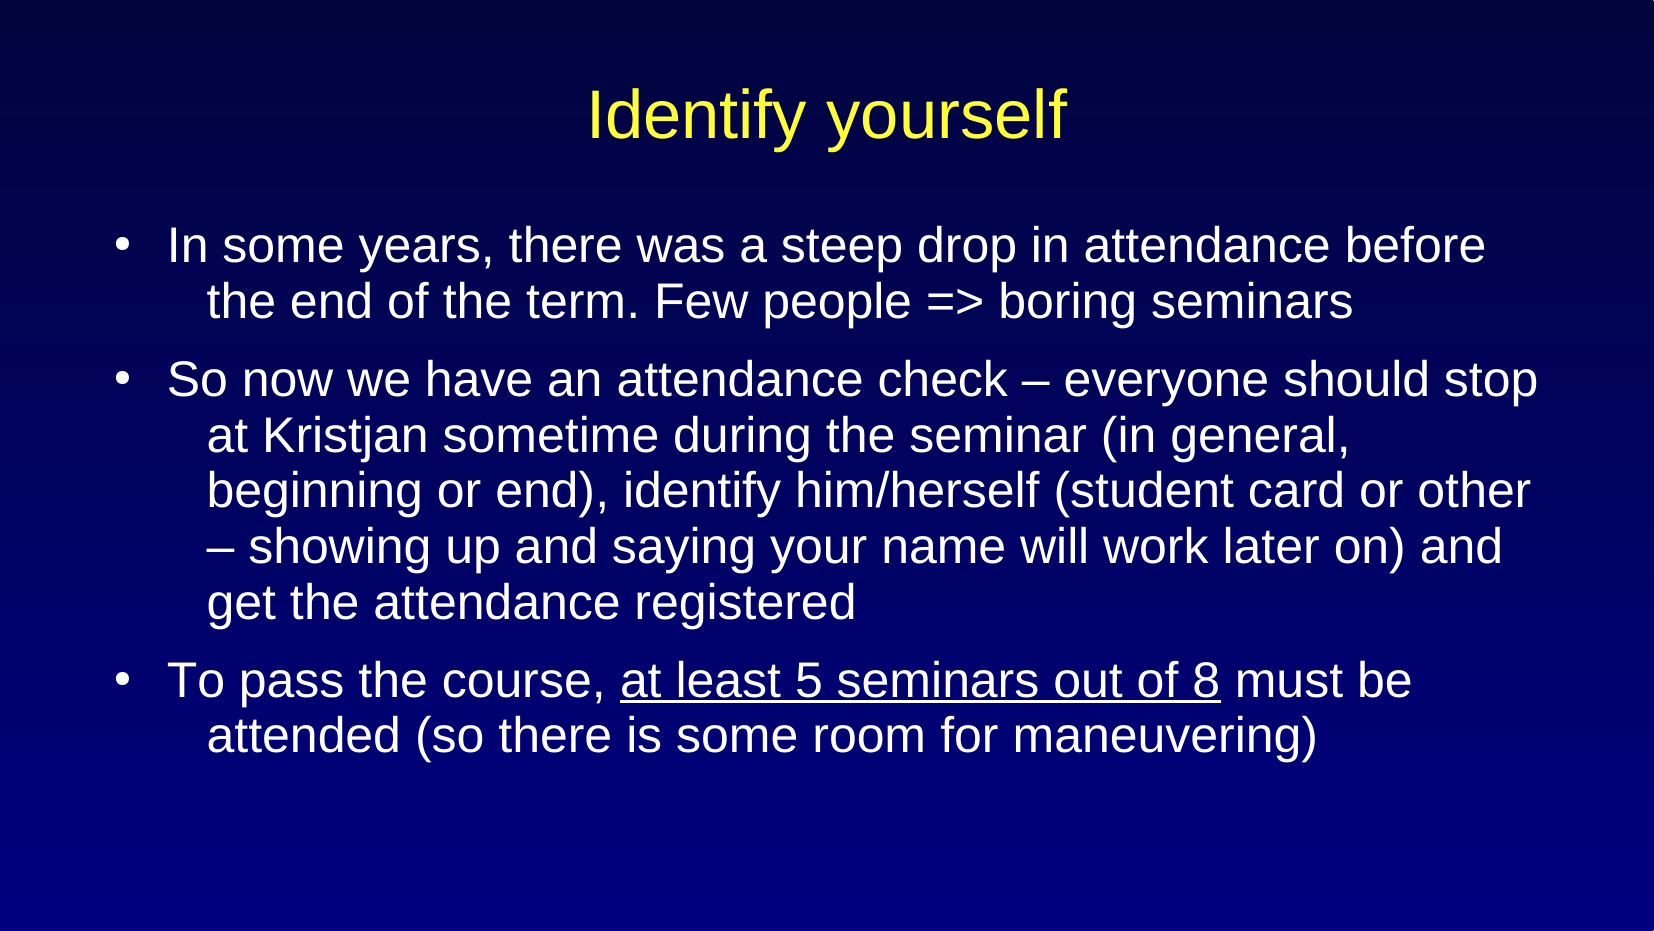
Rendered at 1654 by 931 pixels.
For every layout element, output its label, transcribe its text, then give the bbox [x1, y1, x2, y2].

title Identify yourself [82, 37, 1571, 193]
list In some years, there was a steep drop in attendance before the end of the term. Few people => boring seminars So now we have an attendance check – everyone should stop at Kristjan sometime during the seminar (in general, beginning or end), identify him/herself (student card or other – showing up and saying your name will work later on) and get the attendance registered To pass the course, at least 5 seminars out of 8 must be attended (so there is some room for maneuvering) [82, 217, 1571, 764]
